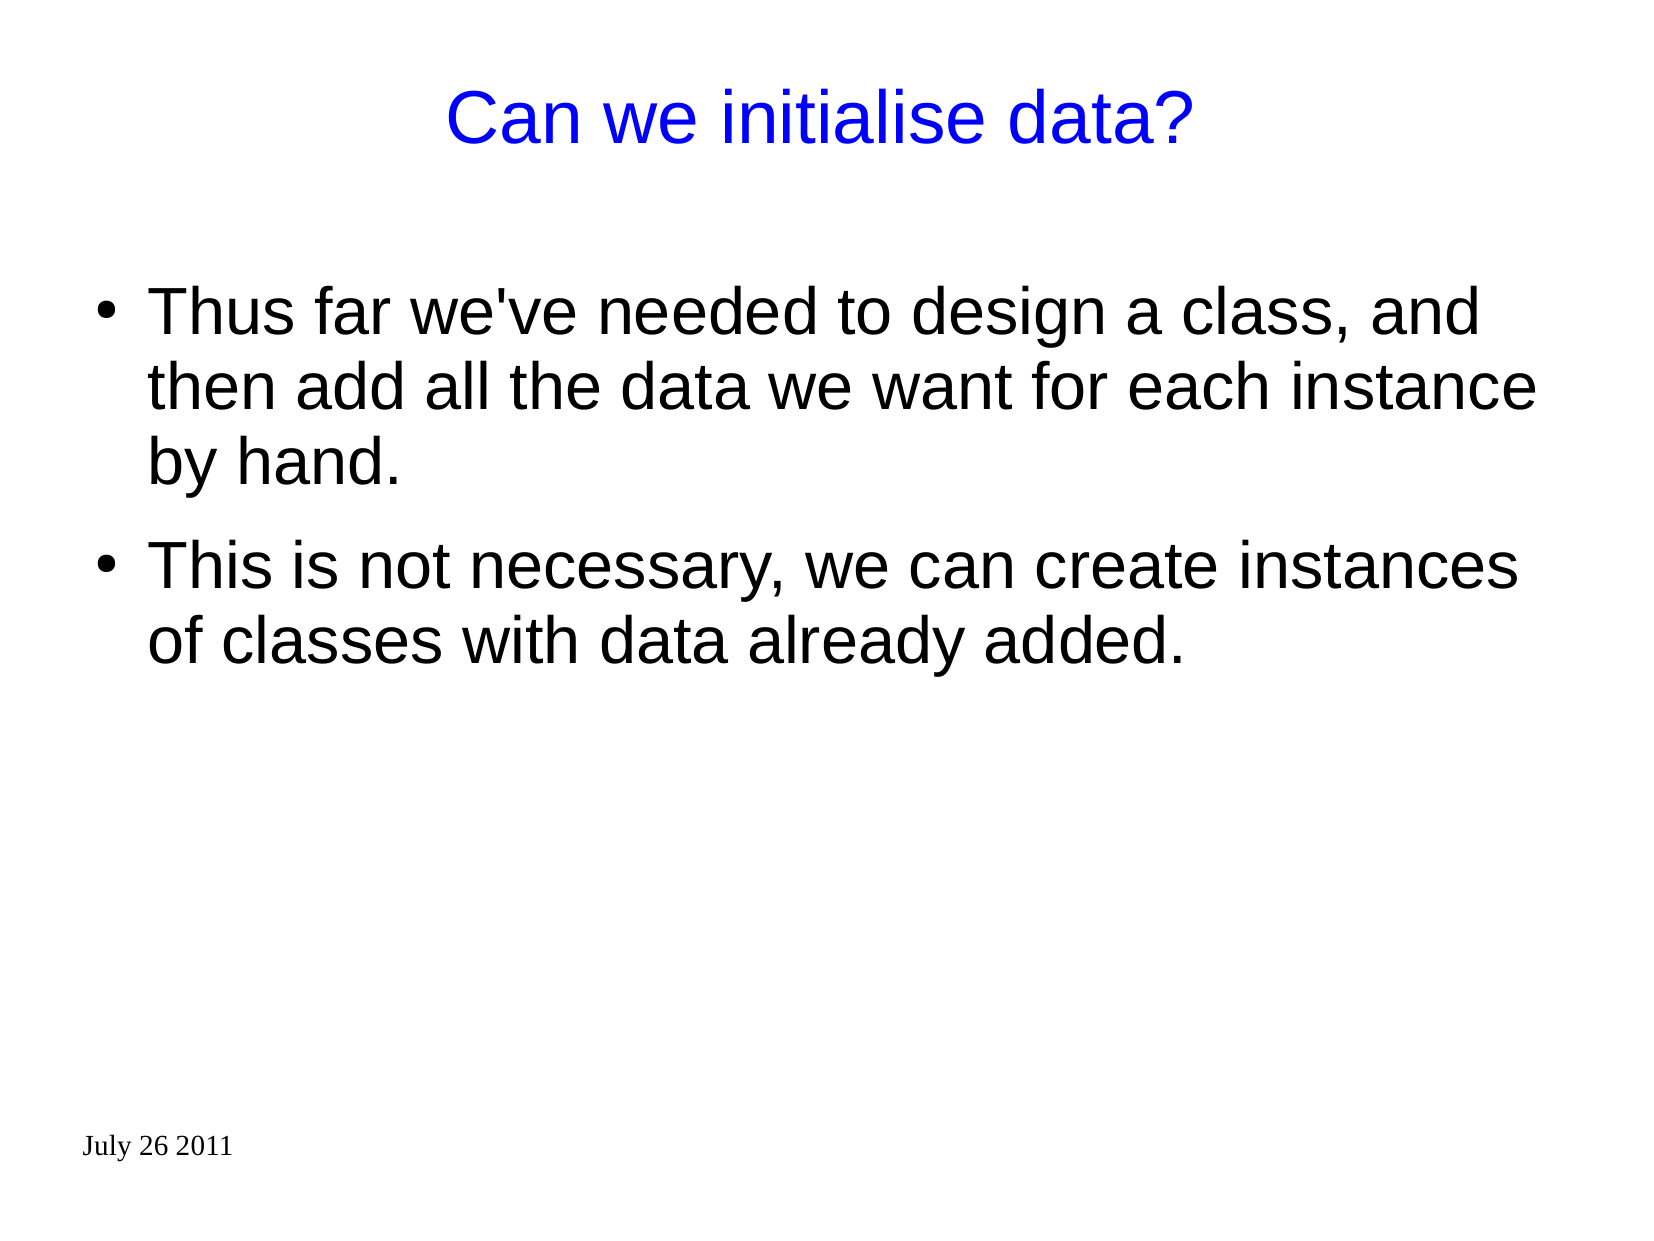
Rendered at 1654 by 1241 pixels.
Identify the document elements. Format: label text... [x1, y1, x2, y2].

list Thus far we've needed to design a class, and then add all the data we want for each instance by hand. This is not necessary, we can create instances of classes with data already added. [76, 274, 1565, 1093]
title Can we initialise data? [76, 58, 1565, 178]
